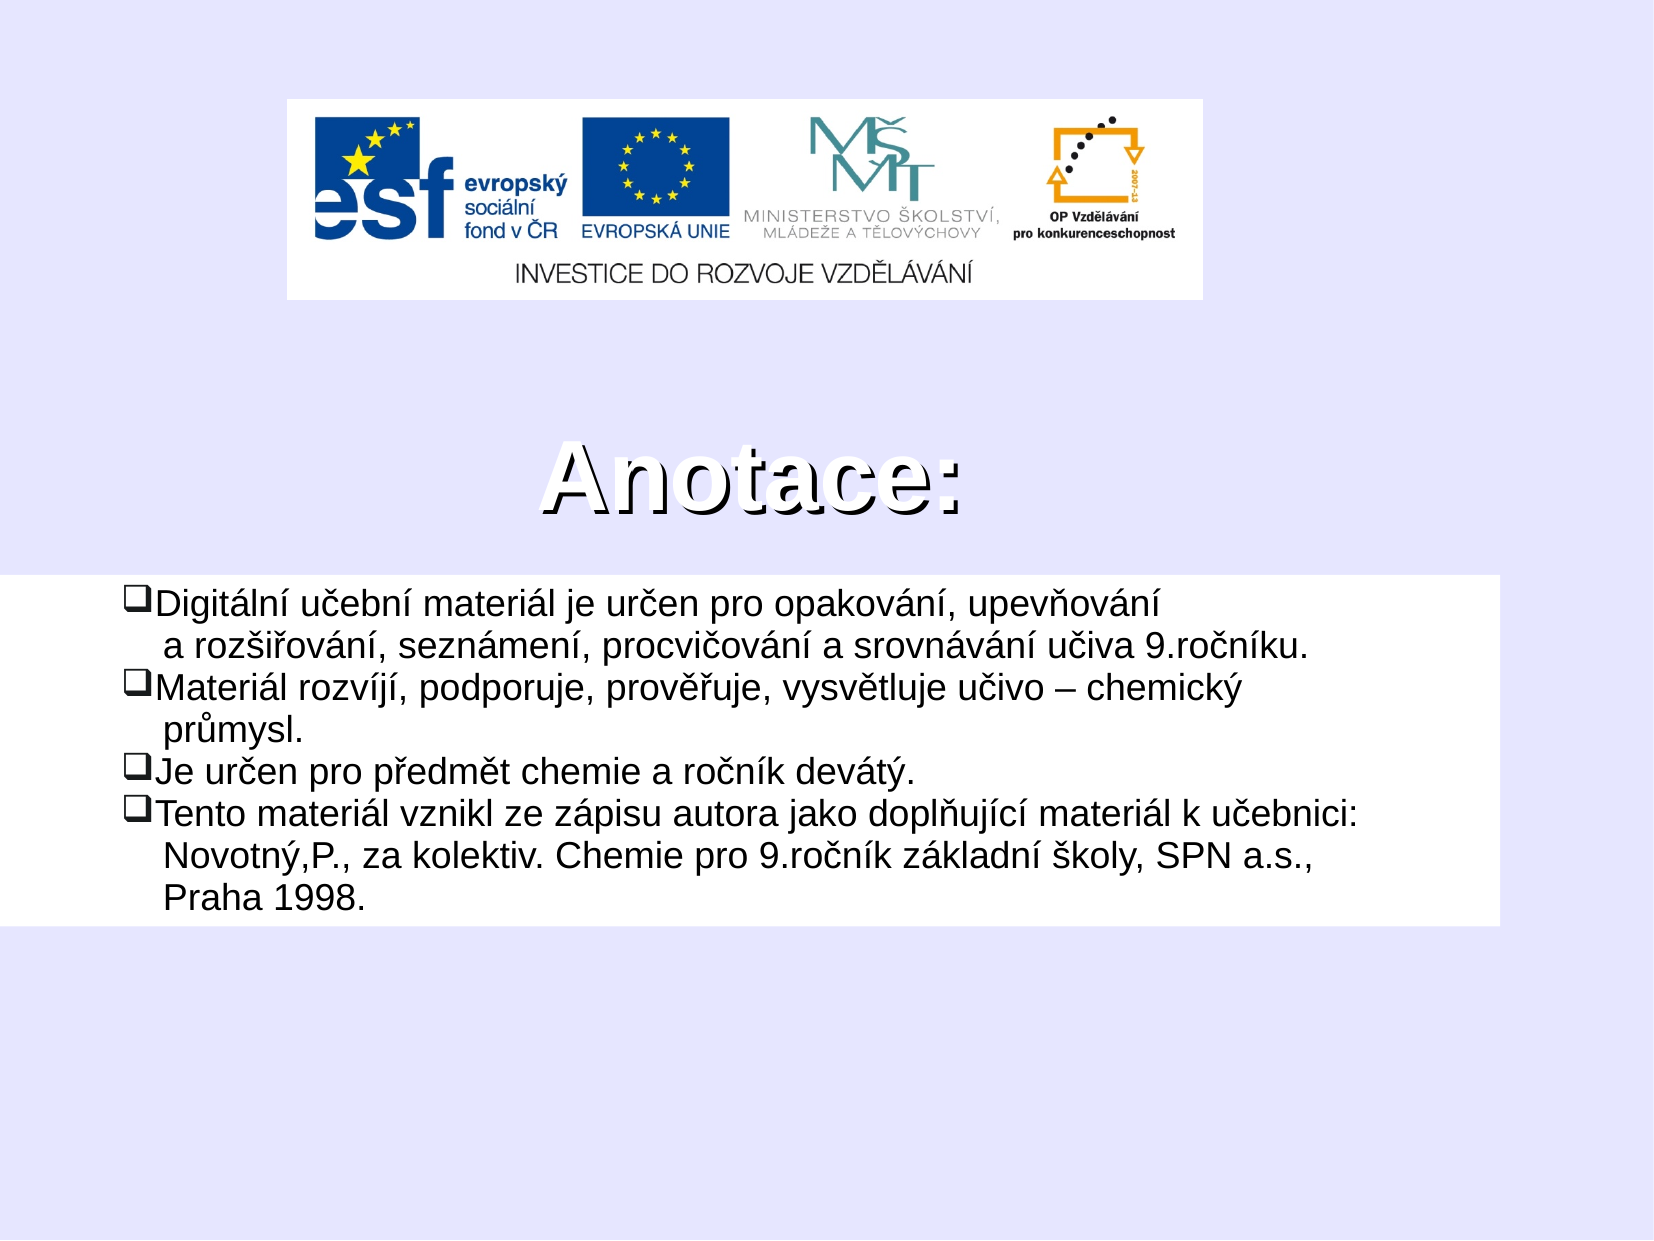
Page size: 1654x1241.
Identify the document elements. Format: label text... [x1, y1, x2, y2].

text_box Digitální učební materiál je určen pro opakování, upevňování a rozšiřování, seznámení, procvičování a srovnávání učiva 9.ročníku. Materiál rozvíjí, podporuje, prověřuje, vysvětluje učivo – chemický průmysl. Je určen pro předmět chemie a ročník devátý. Tento materiál vznikl ze zápisu autora jako doplňující materiál k učebnici: Novotný,P., za kolektiv. Chemie pro 9.ročník základní školy, SPN a.s., Praha 1998. [0, 574, 1501, 927]
title Anotace: [112, 349, 1388, 574]
picture [287, 99, 1203, 300]
